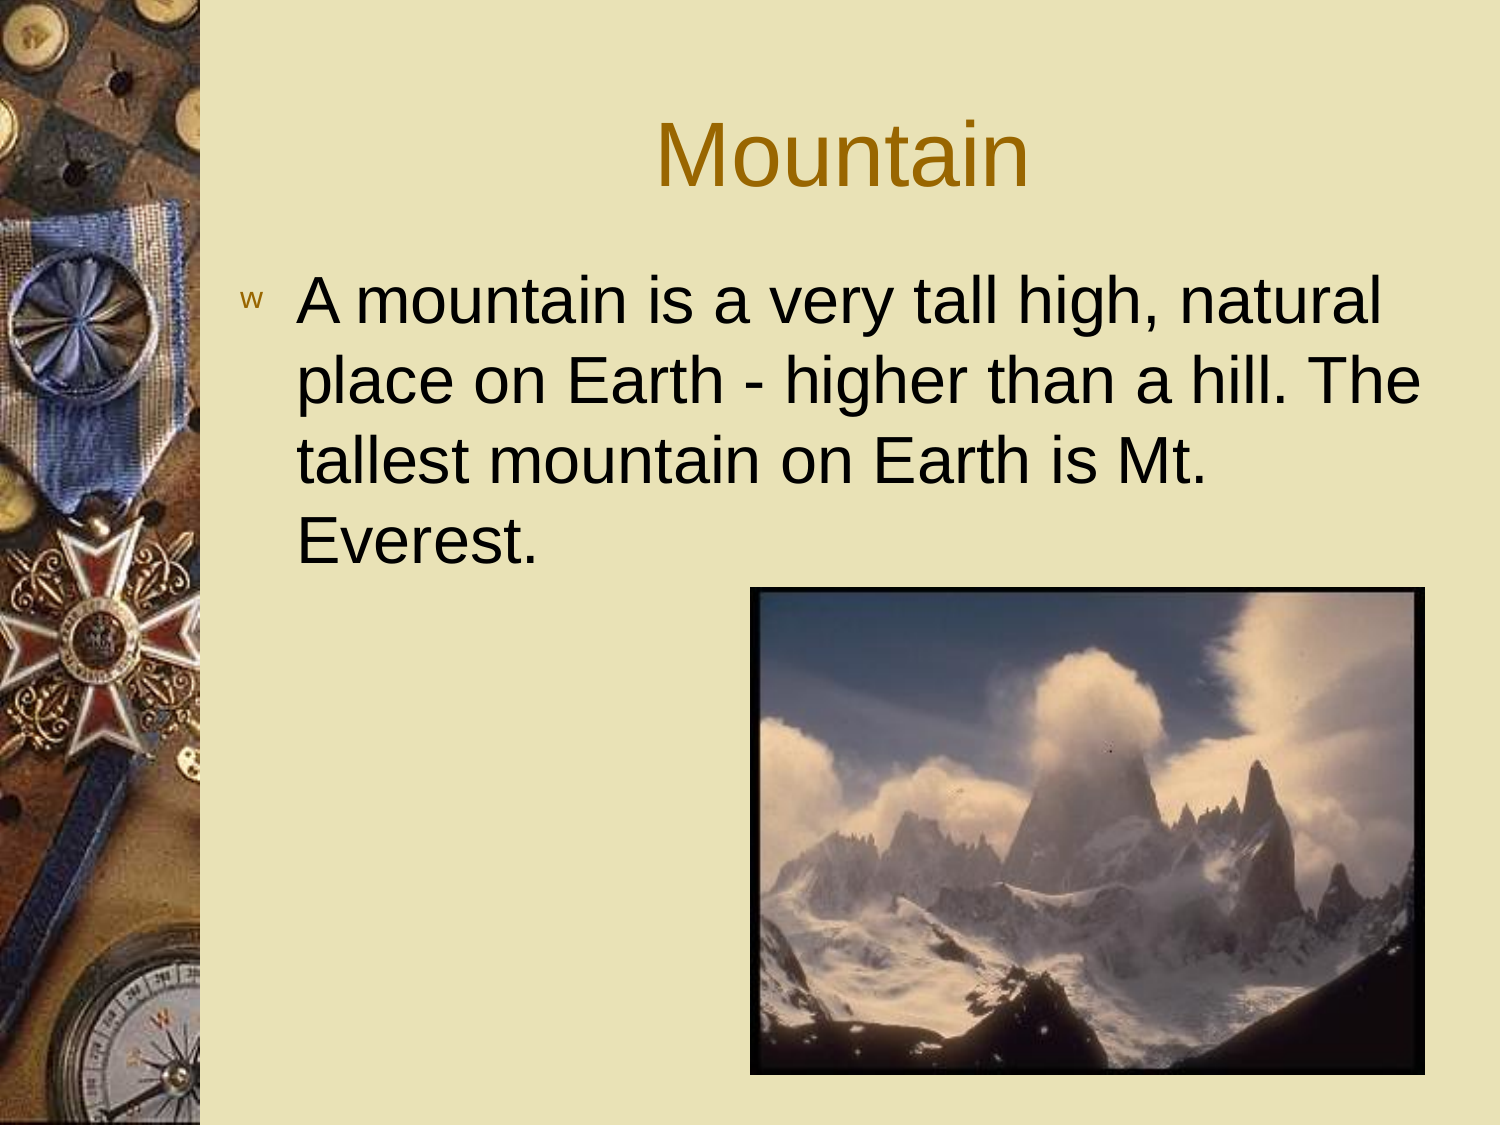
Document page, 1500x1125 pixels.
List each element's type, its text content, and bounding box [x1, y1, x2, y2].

list A mountain is a very tall high, natural place on Earth - higher than a hill. The tallest mountain on Earth is Mt. Everest. [225, 249, 1475, 1125]
picture [0, 0, 200, 1125]
title Mountain [225, 87, 1463, 249]
picture [750, 587, 1425, 1075]
